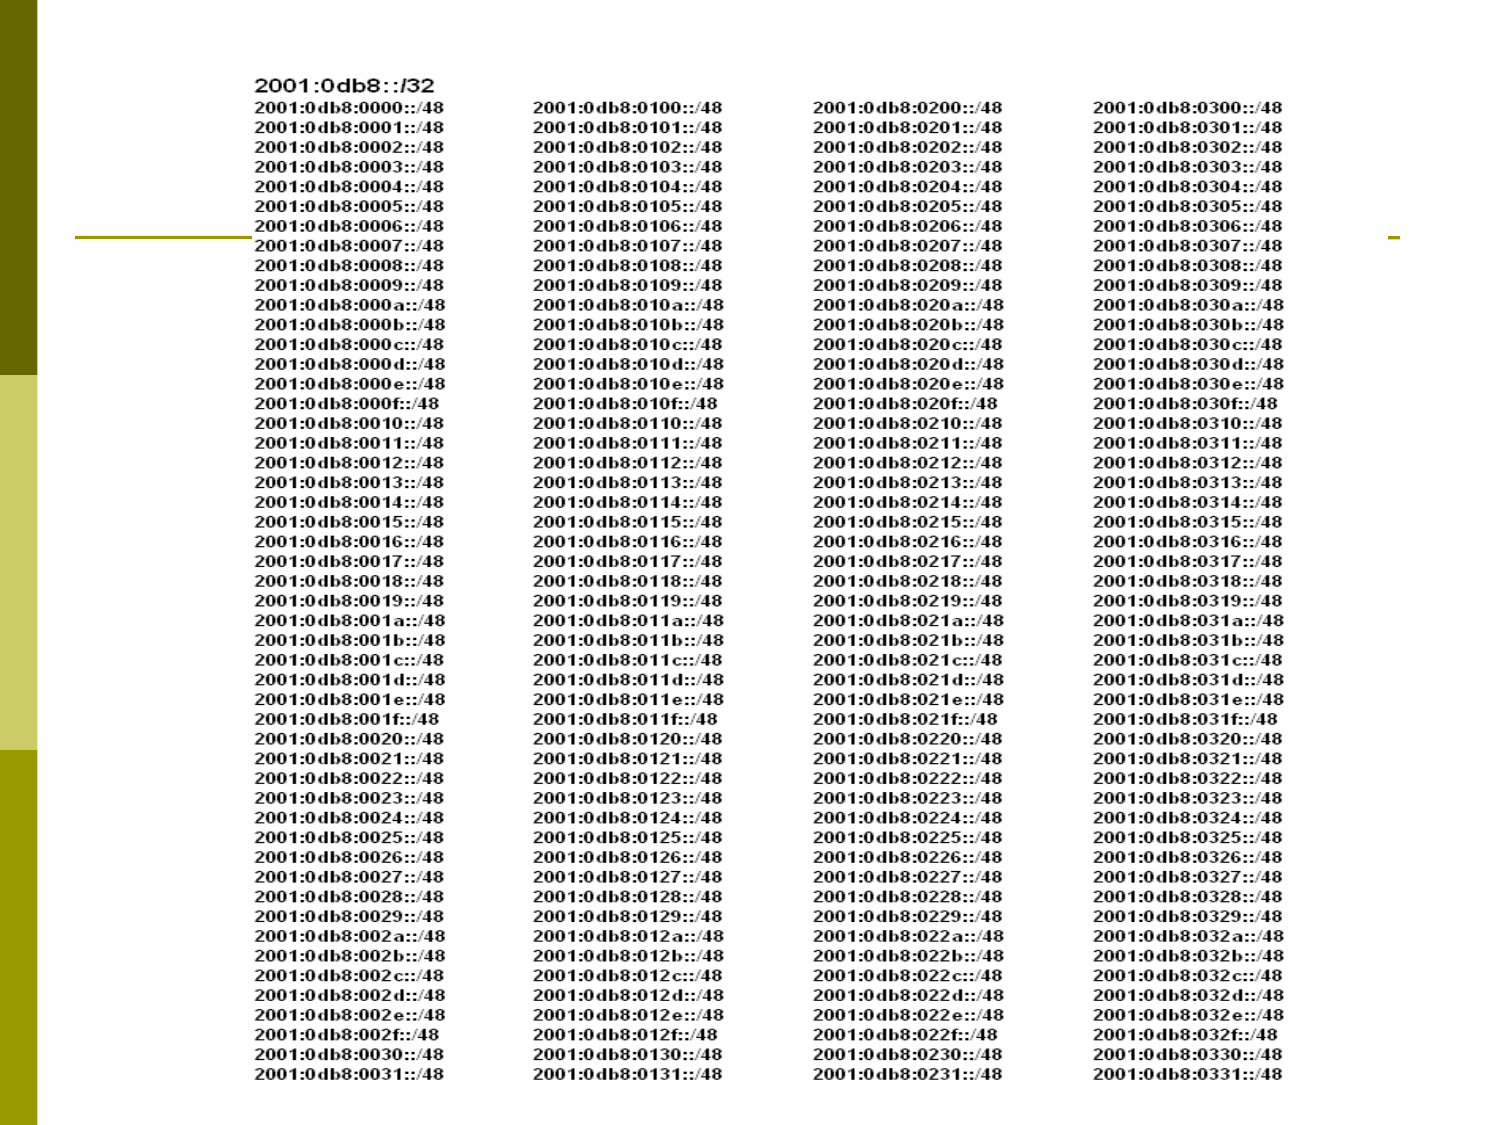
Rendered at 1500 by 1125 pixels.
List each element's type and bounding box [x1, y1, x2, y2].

picture [252, 74, 1388, 1088]
